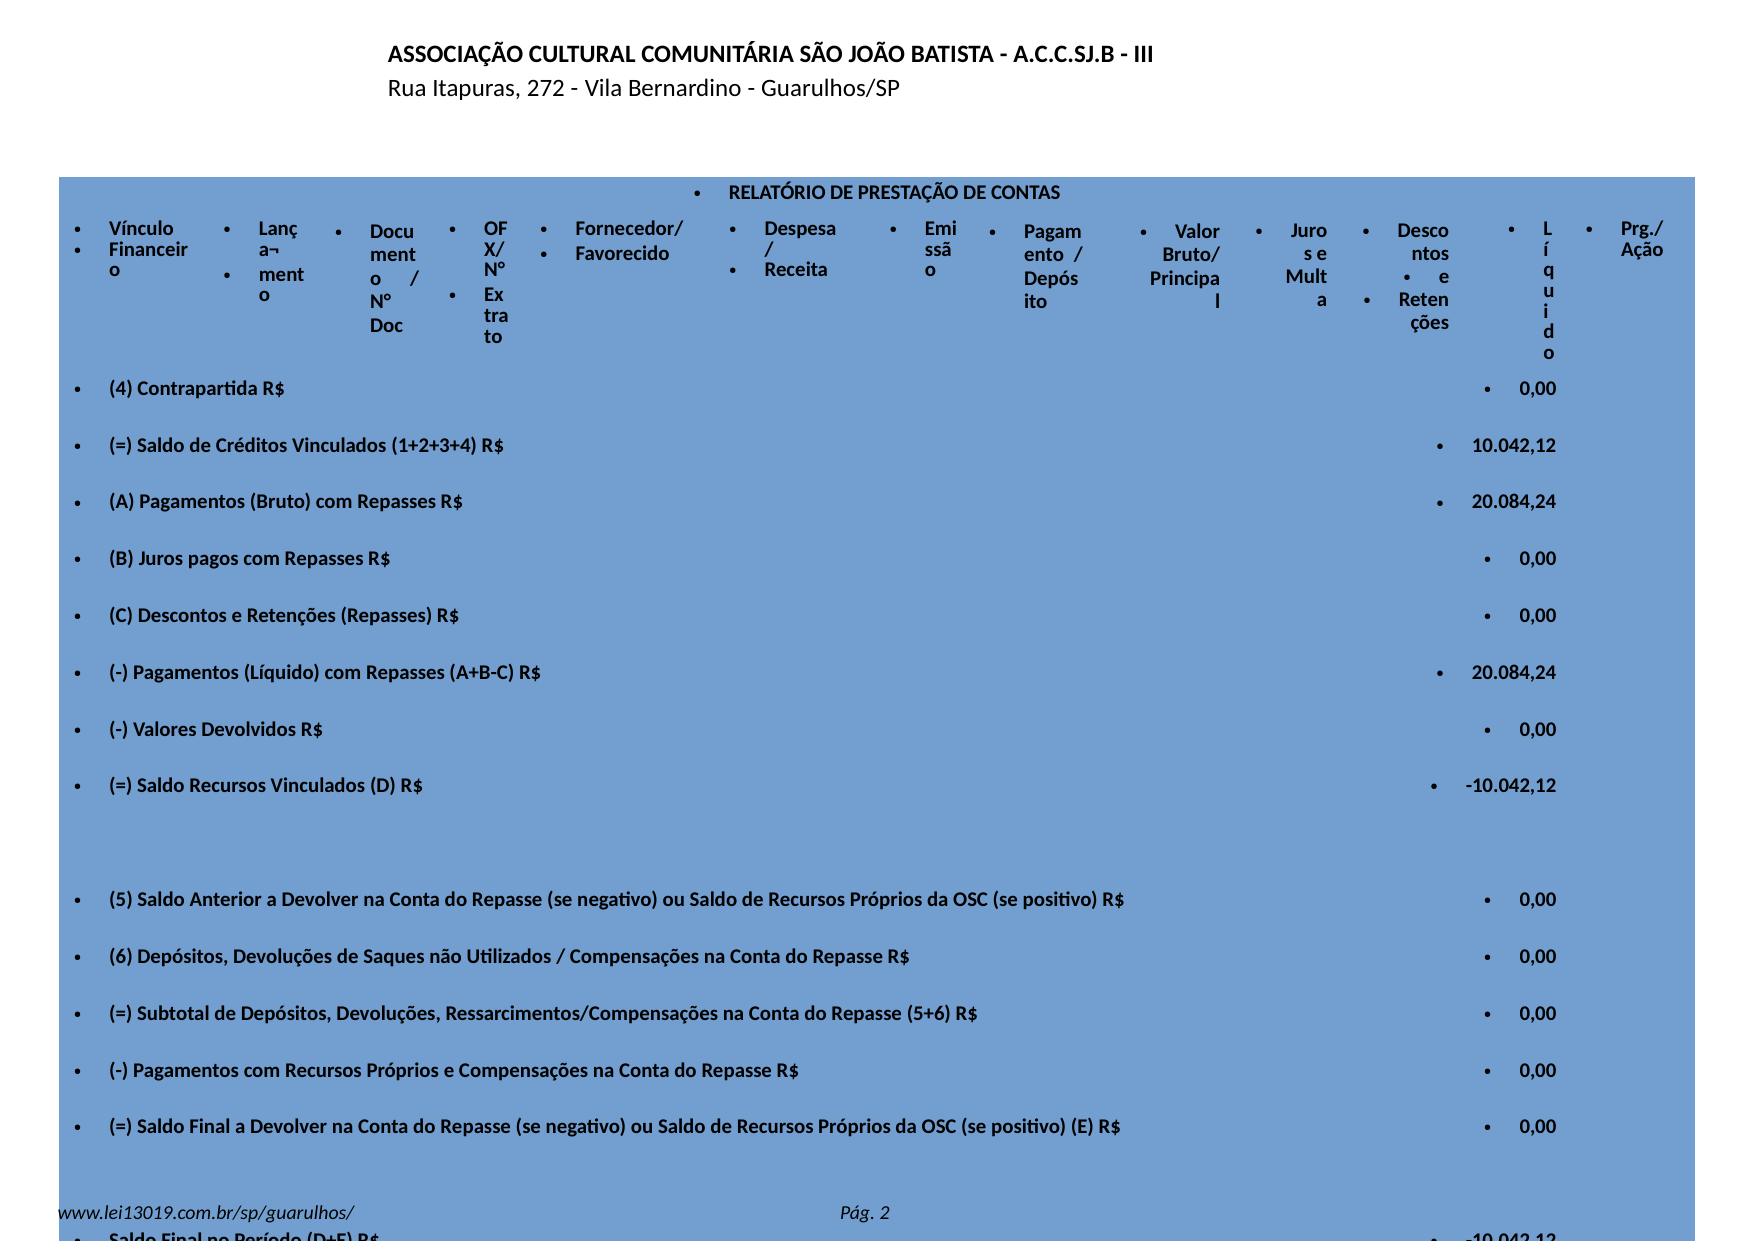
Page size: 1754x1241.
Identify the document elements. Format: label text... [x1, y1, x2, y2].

table_cell [1571, 997, 1695, 1054]
table_cell Juros e Multa [1235, 213, 1342, 372]
table_cell 0,00 [1342, 1111, 1571, 1168]
table_cell (-) Valores Devolvidos R$ [59, 713, 1342, 770]
table_cell (=) Saldo Recursos Vinculados (D) R$ [59, 770, 1342, 827]
table_cell 0,00 [1342, 543, 1571, 600]
table_cell Despesa/ Receita [714, 213, 852, 372]
table_cell 0,00 [1342, 997, 1571, 1054]
table_cell -10.042,12 [1342, 1225, 1571, 1241]
table_cell Fornecedor/ Favorecido [525, 213, 714, 372]
table_cell (B) Juros pagos com Repasses R$ [59, 543, 1342, 600]
table_cell 0,00 [1342, 941, 1571, 997]
table_cell [1571, 1225, 1695, 1241]
table_cell Lança¬ mento [209, 213, 320, 372]
table_cell (A) Pagamentos (Bruto) com Repasses R$ [59, 486, 1342, 543]
table_cell [1571, 770, 1695, 827]
table_cell [1571, 1111, 1695, 1168]
table_cell (=) Saldo Final a Devolver na Conta do Repasse (se negativo) ou Saldo de Recursos Próprios da OSC (se positivo) (E) R$ [59, 1111, 1342, 1168]
table_cell (4) Contrapartida R$ [59, 372, 1342, 429]
table_cell Saldo Final no Período (D+E) R$ [59, 1225, 1342, 1241]
table_cell (-) Pagamentos (Líquido) com Repasses (A+B-C) R$ [59, 657, 1342, 713]
table_cell Vínculo Financeiro [59, 213, 209, 372]
table_cell (5) Saldo Anterior a Devolver na Conta do Repasse (se negativo) ou Saldo de Recursos Próprios da OSC (se positivo) R$ [59, 884, 1342, 941]
table_cell 0,00 [1342, 372, 1571, 429]
table_cell [1571, 486, 1695, 543]
table_cell Valor Bruto/ Principal [1097, 213, 1235, 372]
table_cell [59, 827, 1695, 884]
table_cell Document o / N° Doc [320, 213, 434, 372]
table_cell (=) Subtotal de Depósitos, Devoluções, Ressarcimentos/Compensações na Conta do Repasse (5+6) R$ [59, 997, 1342, 1054]
table_cell Pagamento / Depósito [974, 213, 1097, 372]
table_cell 0,00 [1342, 600, 1571, 657]
table_cell [1571, 1054, 1695, 1111]
table_cell [1571, 372, 1695, 429]
table_cell (6) Depósitos, Devoluções de Saques não Utilizados / Compensações na Conta do Repasse R$ [59, 941, 1342, 997]
table_cell [1571, 600, 1695, 657]
table_cell 20.084,24 [1342, 657, 1571, 713]
table_cell 0,00 [1342, 884, 1571, 941]
table_cell [1571, 543, 1695, 600]
table_cell [1571, 429, 1695, 486]
table_cell (=) Saldo de Créditos Vinculados (1+2+3+4) R$ [59, 429, 1342, 486]
table_cell 0,00 [1342, 1054, 1571, 1111]
table_cell [1571, 657, 1695, 713]
table_cell Prg./Ação [1571, 213, 1695, 372]
table_cell OFX/N° Extrato [434, 213, 525, 372]
table_cell 20.084,24 [1342, 486, 1571, 543]
table_cell [1571, 941, 1695, 997]
table_cell Descontos e Retenções [1342, 213, 1464, 372]
table_cell Líquido [1464, 213, 1571, 372]
table_header RELATÓRIO DE PRESTAÇÃO DE CONTAS [59, 177, 1695, 213]
text_box ASSOCIAÇÃO CULTURAL COMUNITÁRIA SÃO JOÃO BATISTA - A.C.C.SJ.B - III Rua Itapuras, 272 - Vila Bernardino - Guarulhos/SP [388, 38, 1254, 98]
table_cell -10.042,12 [1342, 770, 1571, 827]
text_box www.lei13019.com.br/sp/guarulhos/ [57, 1200, 369, 1225]
table_cell Emissão [852, 213, 974, 372]
table_cell (C) Descontos e Retenções (Repasses) R$ [59, 600, 1342, 657]
table_cell 0,00 [1342, 713, 1571, 770]
text_box Pág. 2 [840, 1199, 898, 1225]
table_cell [1571, 713, 1695, 770]
table_cell [59, 1168, 1695, 1225]
table_cell 10.042,12 [1342, 429, 1571, 486]
table_cell [1571, 884, 1695, 941]
table_cell (-) Pagamentos com Recursos Próprios e Compensações na Conta do Repasse R$ [59, 1054, 1342, 1111]
